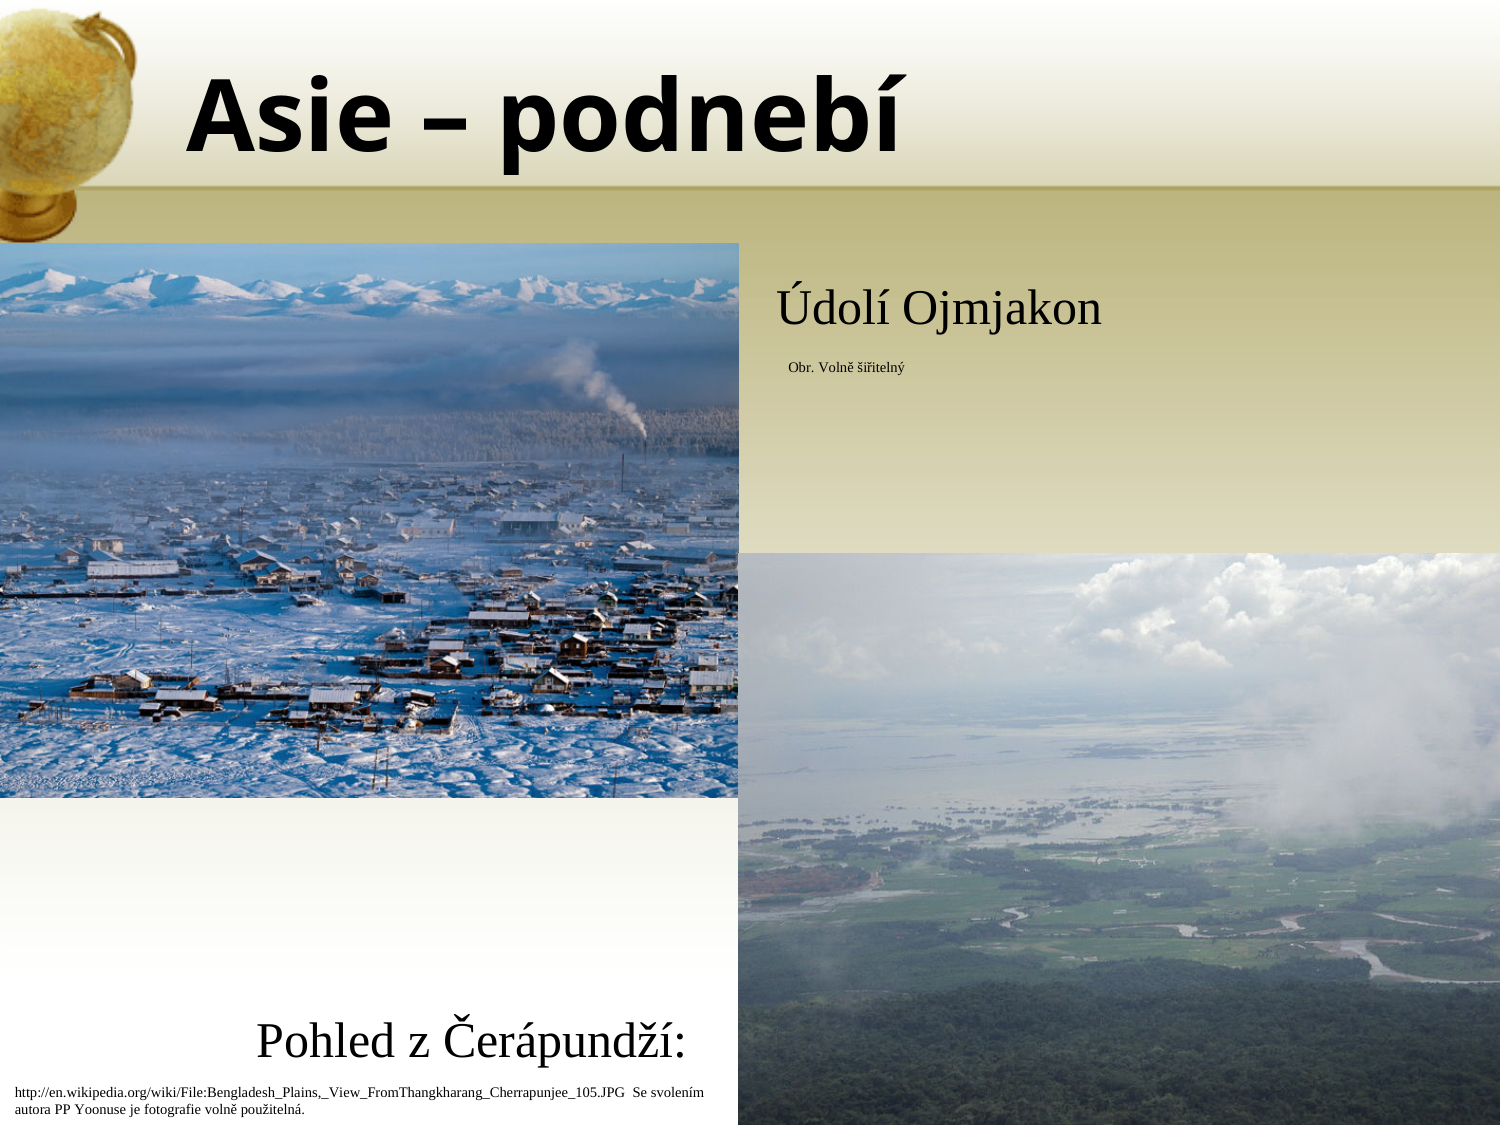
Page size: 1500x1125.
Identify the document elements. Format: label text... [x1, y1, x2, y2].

text_box Údolí Ojmjakon [761, 267, 1234, 343]
text_box Pohled z Čerápundží: [242, 999, 715, 1075]
text_box Obr. Volně šiřitelný [773, 349, 1483, 383]
picture [0, 0, 1500, 1125]
text_box http://en.wikipedia.org/wiki/File:Bengladesh_Plains,_View_FromThangkharang_Cherrapunjee_105.JPG Se svolením autora PP Yoonuse je fotografie volně použitelná. [0, 1074, 739, 1125]
title Asie – podnebí [171, 36, 1436, 179]
